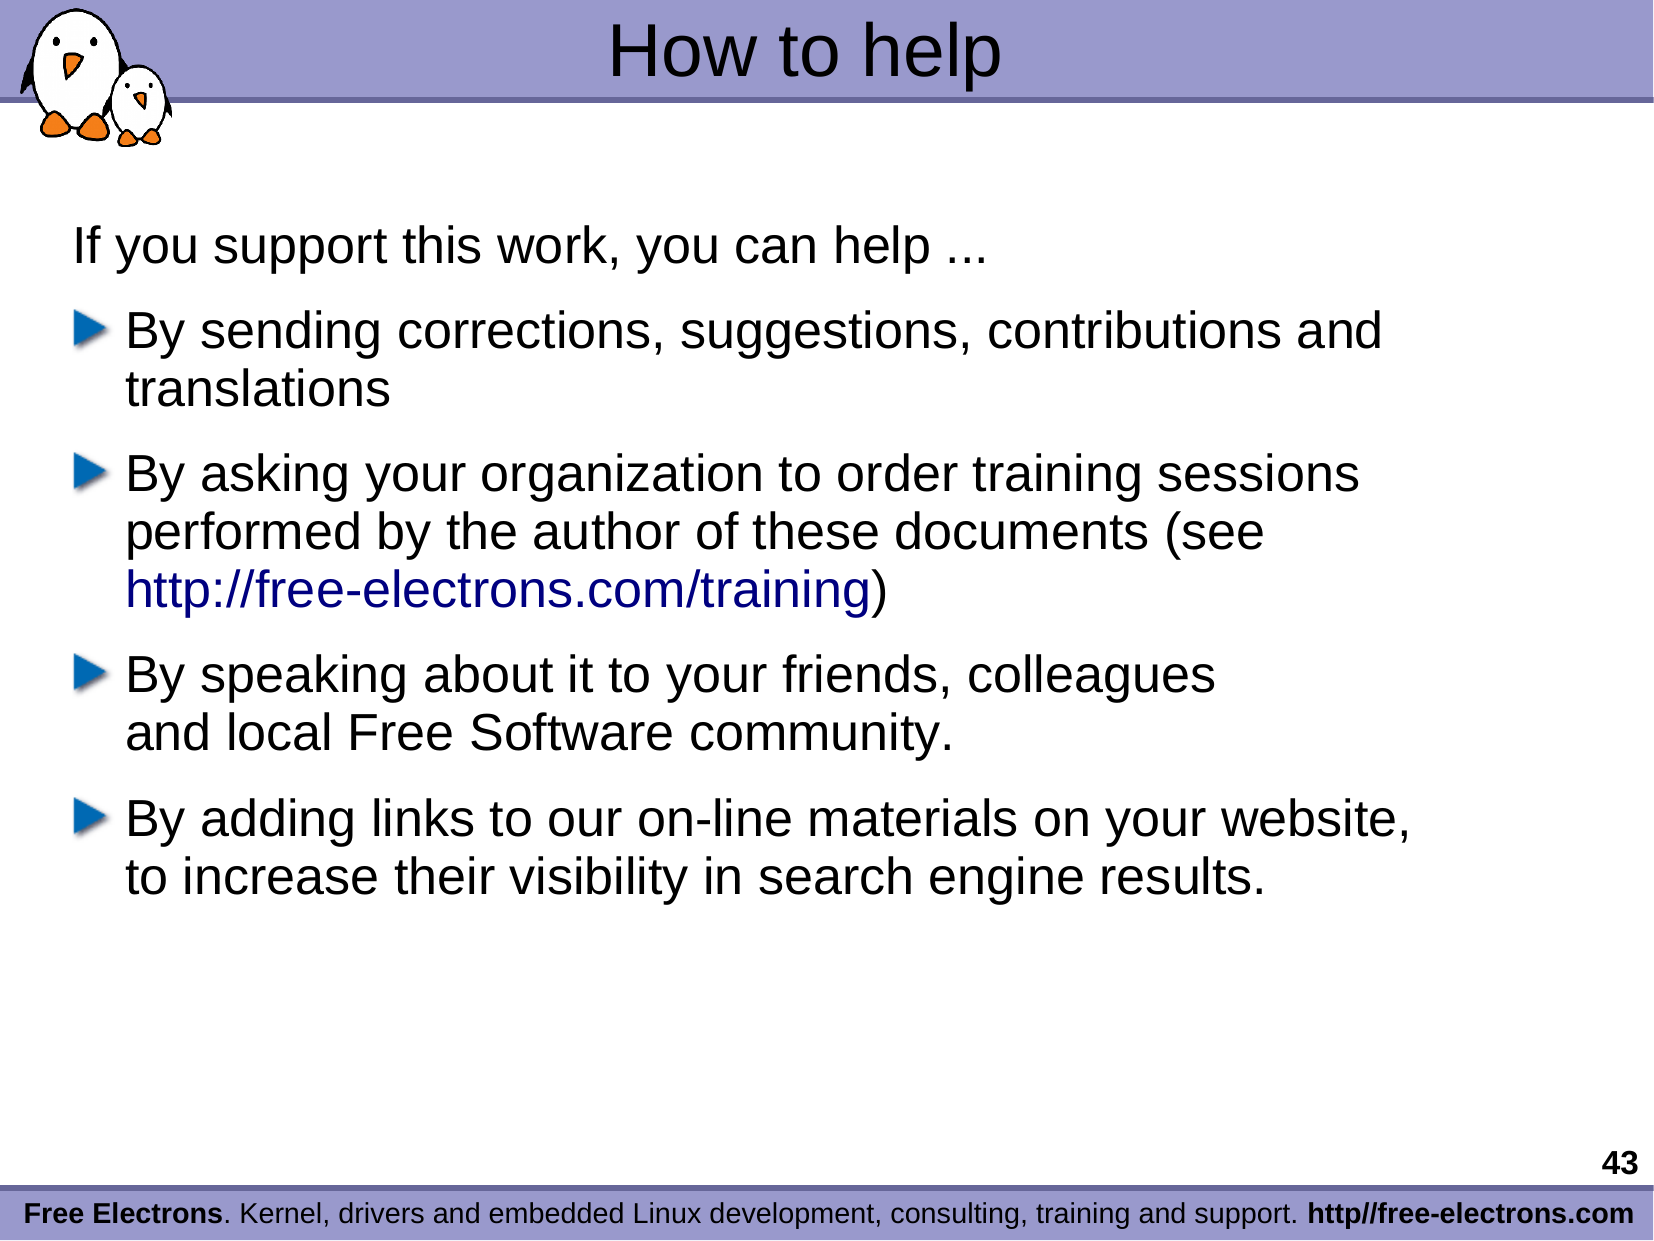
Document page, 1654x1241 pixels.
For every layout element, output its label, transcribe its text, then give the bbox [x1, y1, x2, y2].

list If you support this work, you can help ... By sending corrections, suggestions, contributions and translations By asking your organization to order training sessions performed by the author of these documents (see http://free-electrons.com/training) By speaking about it to your friends, colleagues and local Free Software community. By adding links to our on-line materials on your website, to increase their visibility in search engine results. [54, 216, 1588, 1066]
title How to help [60, 0, 1551, 102]
picture [20, 8, 172, 147]
